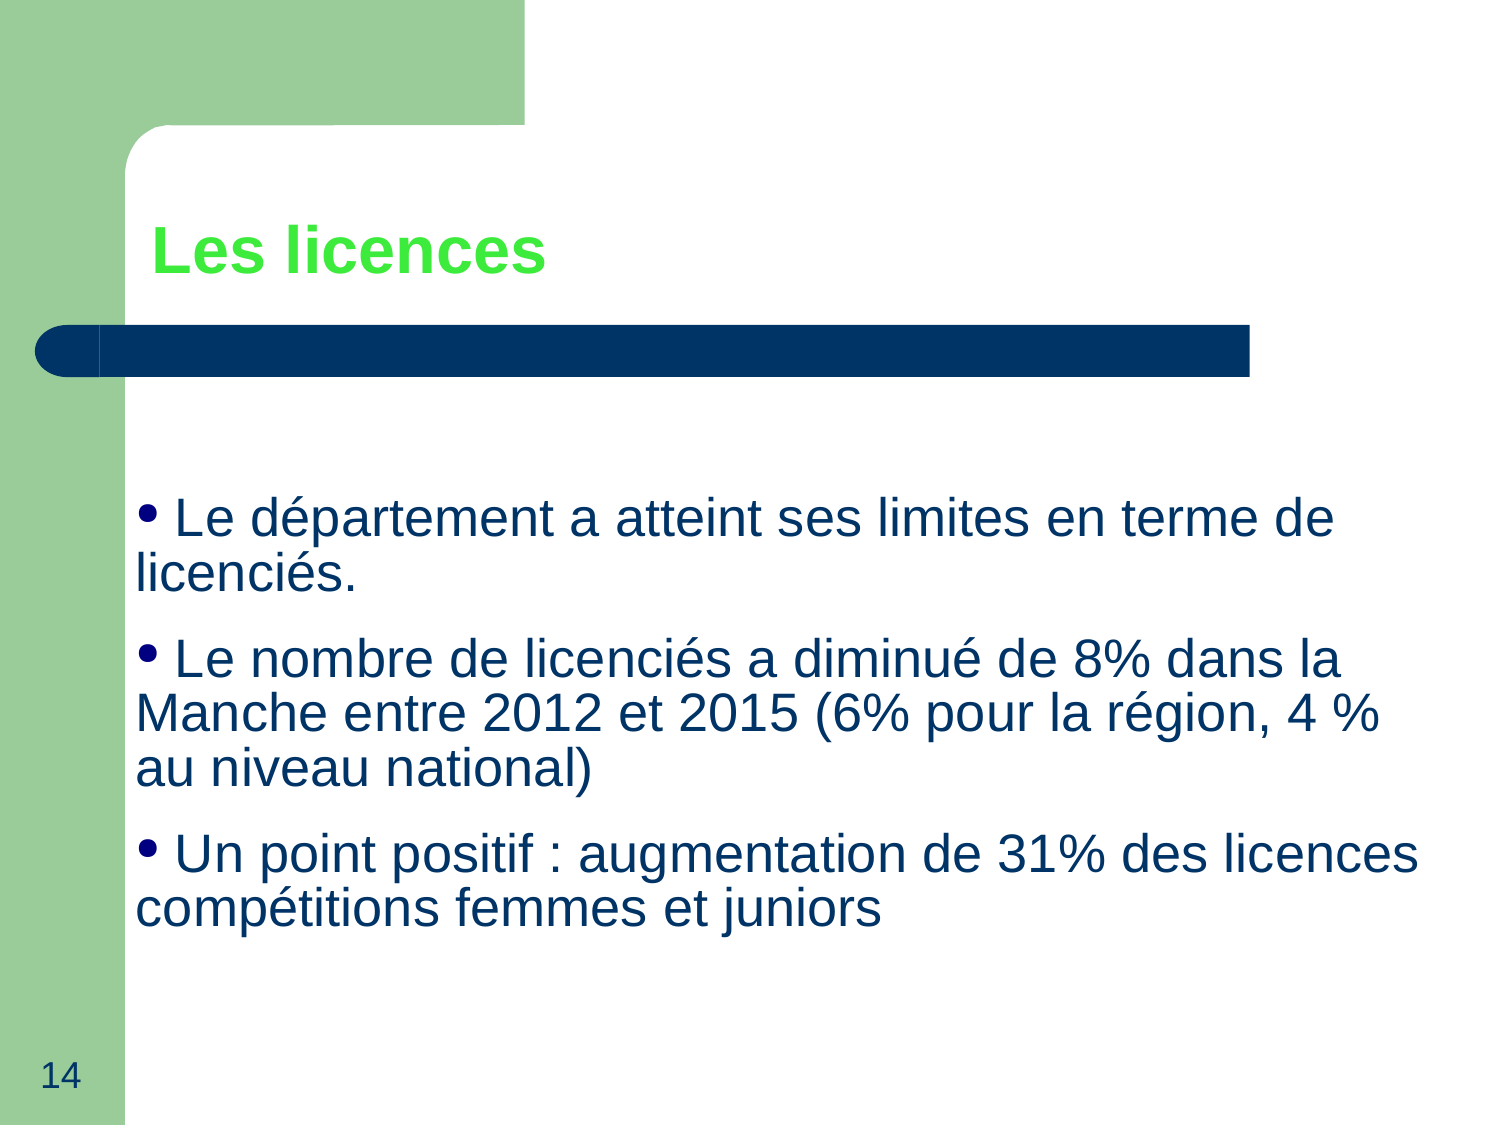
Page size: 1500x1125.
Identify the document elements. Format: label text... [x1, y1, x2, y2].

text_box Les licences [136, 136, 1414, 296]
list Le département a atteint ses limites en terme de licenciés. Le nombre de licenciés a diminué de 8% dans la Manche entre 2012 et 2015 (6% pour la région, 4 % au niveau national) Un point positif : augmentation de 31% des licences compétitions femmes et juniors [135, 397, 1446, 1125]
